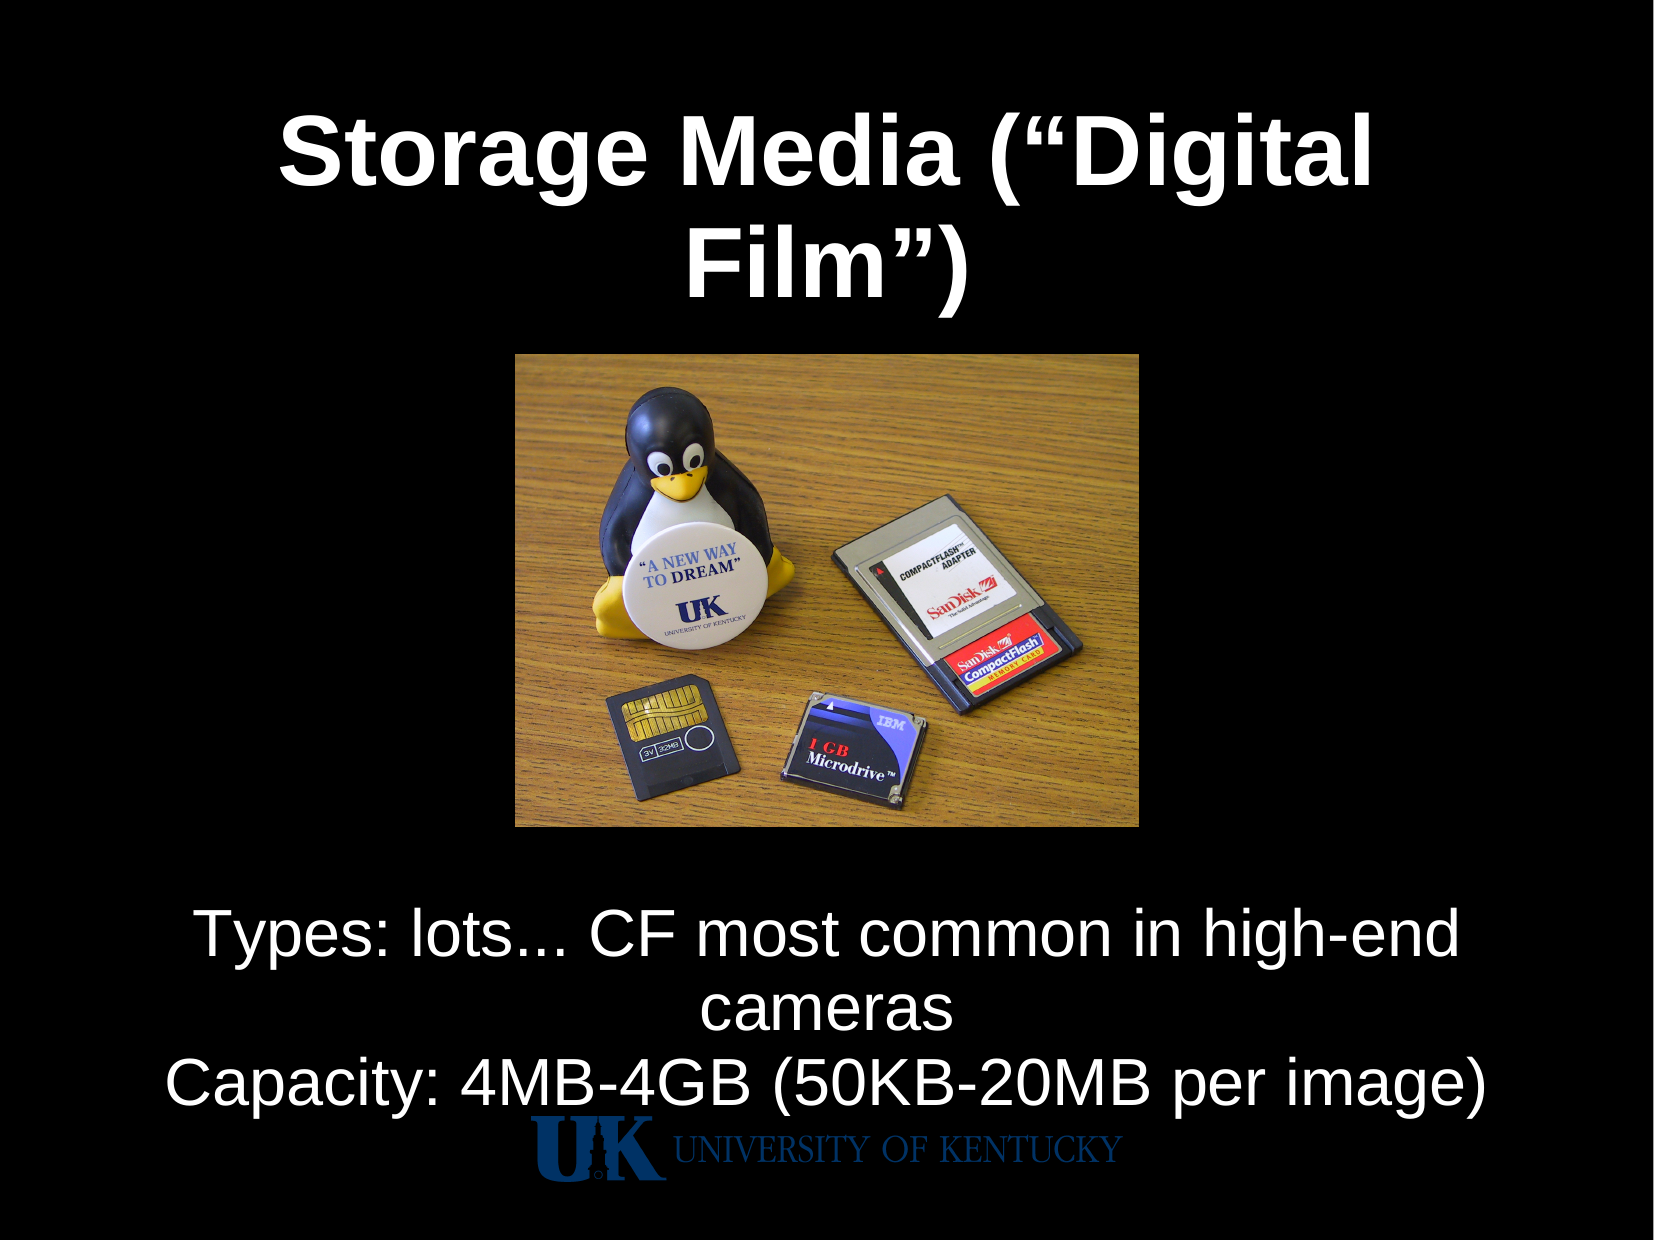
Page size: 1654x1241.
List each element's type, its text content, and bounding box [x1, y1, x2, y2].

subtitle Types: lots... CF most common in high-end cameras Capacity: 4MB-4GB (50KB-20MB per image) [121, 344, 1534, 1127]
title Storage Media (“Digital Film”) [121, 102, 1534, 311]
picture [531, 1116, 1123, 1182]
picture [515, 354, 1139, 827]
